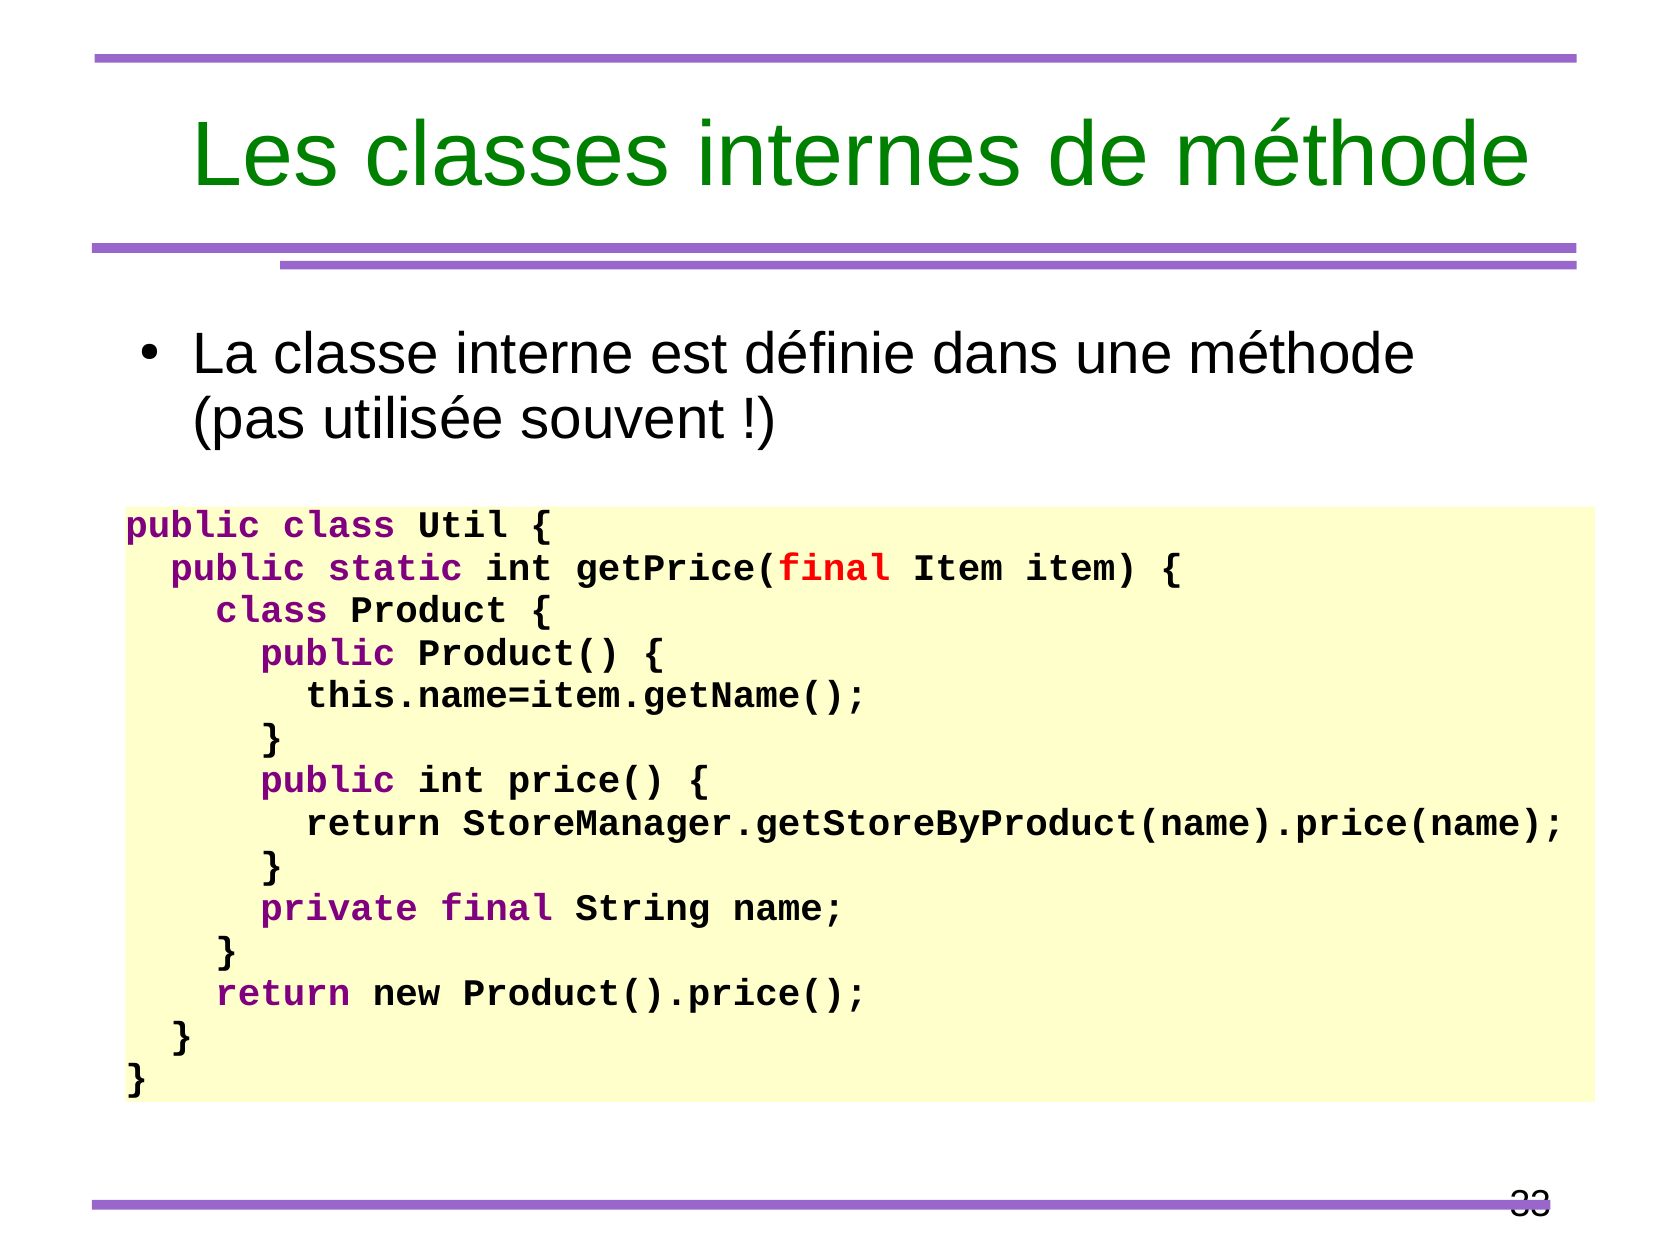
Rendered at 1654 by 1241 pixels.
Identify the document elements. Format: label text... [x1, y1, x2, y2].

list La classe interne est définie dans une méthode (pas utilisée souvent !) [121, 321, 1534, 475]
title Les classes internes de méthode [121, 49, 1534, 257]
text_box public class Util { public static int getPrice(final Item item) { class Product { public Product() { this.name=item.getName(); } public int price() { return StoreManager.getStoreByProduct(name).price(name); } private final String name; } return new Product().price(); } } [125, 506, 1595, 1102]
